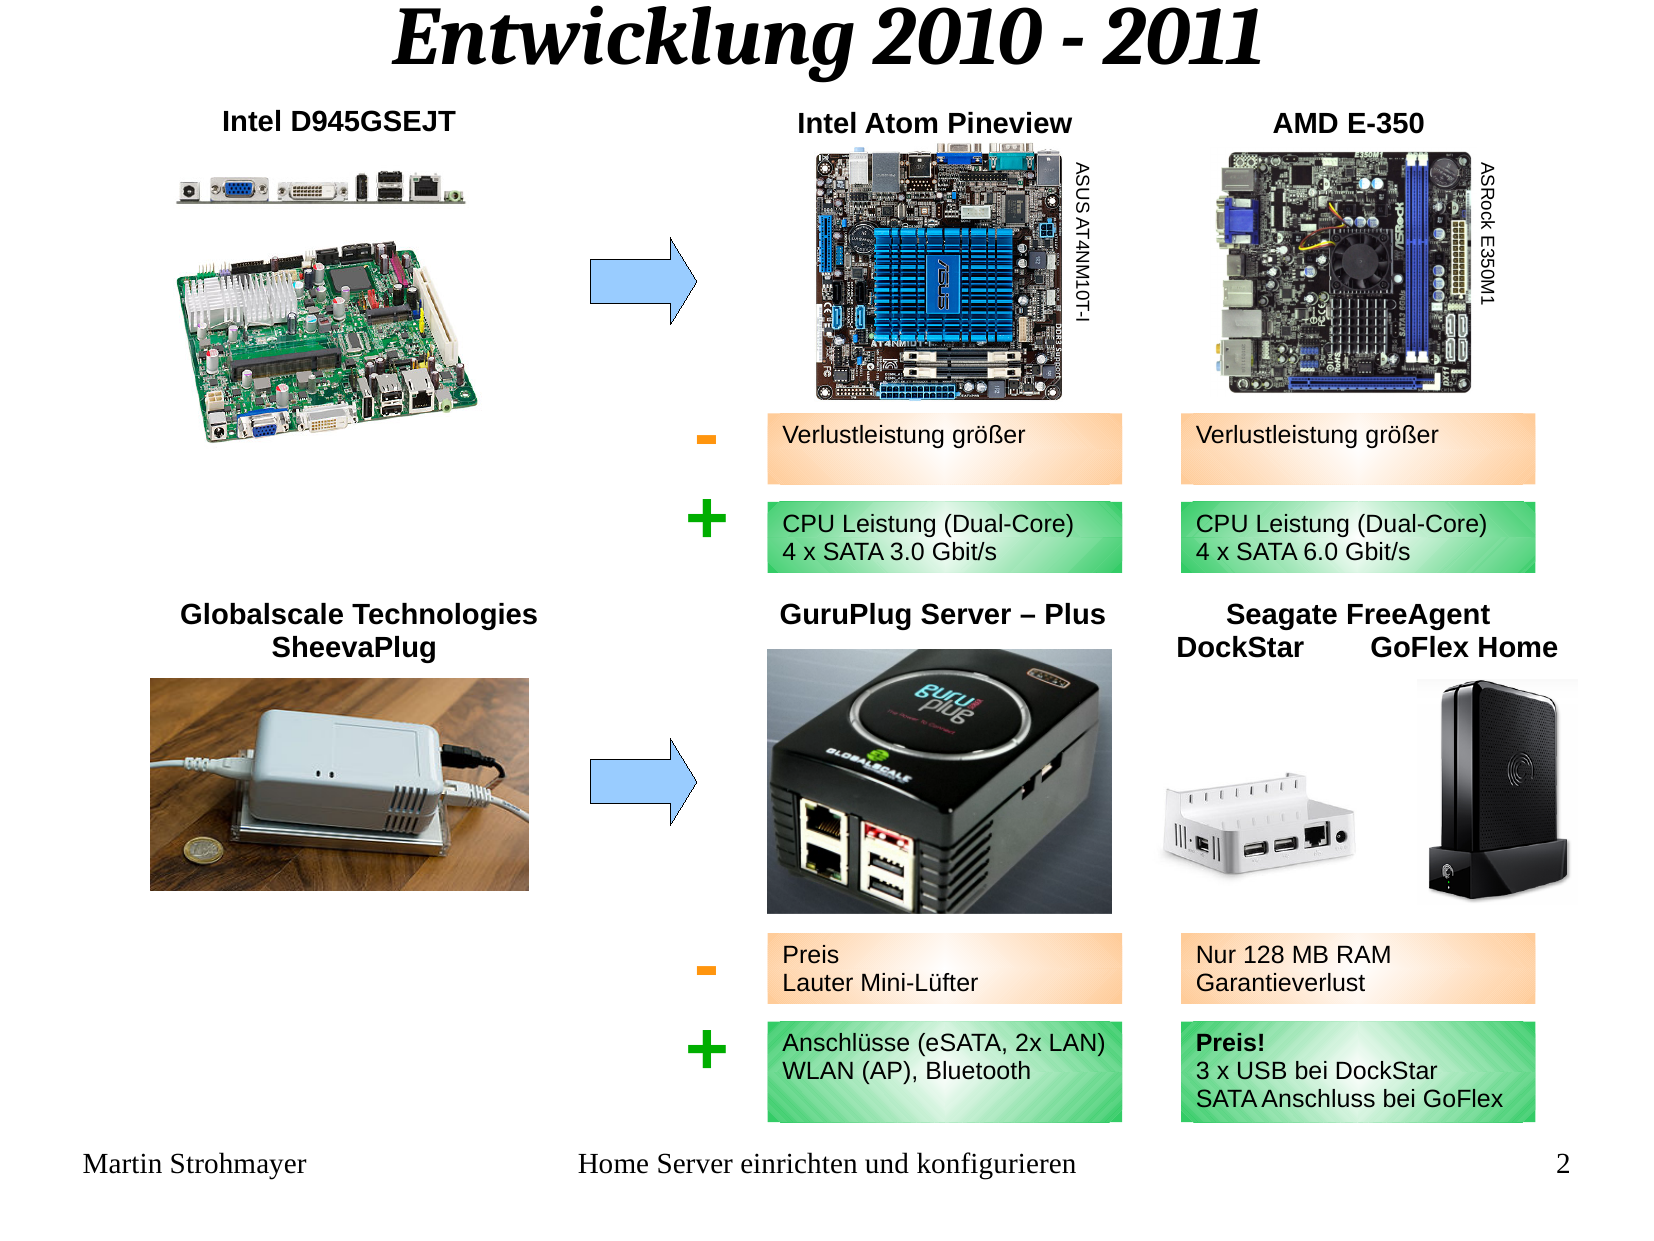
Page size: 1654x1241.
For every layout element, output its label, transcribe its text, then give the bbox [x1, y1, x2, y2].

picture [767, 649, 1112, 915]
text_box - + [649, 383, 739, 567]
picture [150, 678, 529, 891]
text_box Nur 128 MB RAM Garantieverlust [1181, 933, 1536, 1004]
text_box Preis! 3 x USB bei DockStar SATA Anschluss bei GoFlex [1181, 1021, 1536, 1123]
picture [1210, 148, 1477, 397]
text_box Intel Atom Pineview [738, 99, 1123, 148]
text_box CPU Leistung (Dual-Core) 4 x SATA 3.0 Gbit/s [774, 501, 1123, 573]
text_box GuruPlug Server – Plus [738, 590, 1123, 639]
text_box - + [649, 915, 739, 1099]
picture [1152, 771, 1359, 886]
text_box AMD E-350 [1210, 99, 1477, 148]
text_box Anschlüsse (eSATA, 2x LAN) WLAN (AP), Bluetooth [767, 1021, 1123, 1123]
picture [147, 145, 502, 473]
text_box CPU Leistung (Dual-Core) 4 x SATA 6.0 Gbit/s [1181, 501, 1536, 573]
text_box Intel D945GSEJT [197, 97, 522, 146]
text_box Globalscale Technologies SheevaPlug [147, 590, 562, 673]
text_box ASRock E350M1 [1470, 147, 1506, 384]
text_box Seagate FreeAgent DockStar GoFlex Home [1151, 590, 1595, 680]
title Entwicklung 2010 - 2011 [3, 0, 1654, 86]
picture [1417, 679, 1578, 905]
text_box [717, 496, 803, 607]
text_box Verlustleistung größer [767, 413, 1123, 485]
text_box ASUS AT4NM10T-I [1062, 147, 1101, 384]
text_box Preis Lauter Mini-Lüfter [767, 933, 1123, 1004]
picture [813, 135, 1063, 402]
text_box Verlustleistung größer [1181, 413, 1536, 485]
text_box [590, 237, 697, 325]
text_box [590, 738, 697, 826]
